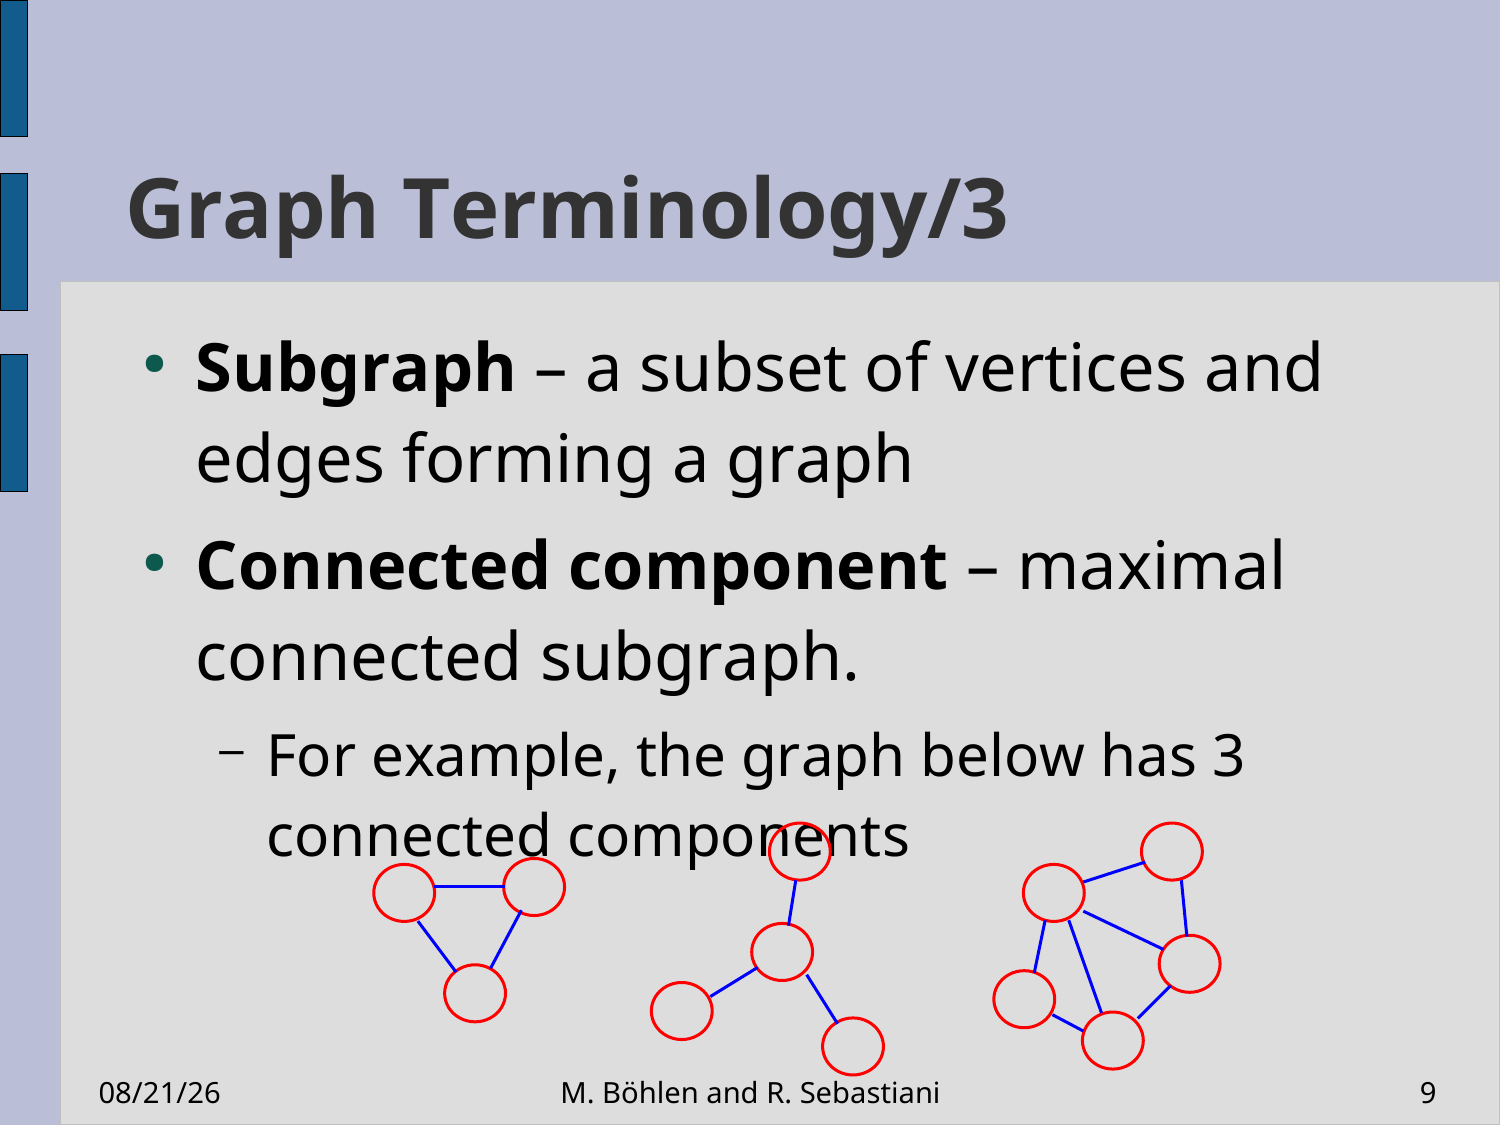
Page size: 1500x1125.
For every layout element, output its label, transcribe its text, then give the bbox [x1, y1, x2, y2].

title Graph Terminology/3 [110, 67, 1392, 271]
list Subgraph – a subset of vertices and edges forming a graph Connected component – maximal connected subgraph. For example, the graph below has 3 connected components [1037, 921, 1099, 1028]
list Subgraph – a subset of vertices and edges forming a graph Connected component – maximal connected subgraph. For example, the graph below has 3 connected components [110, 312, 1392, 1037]
